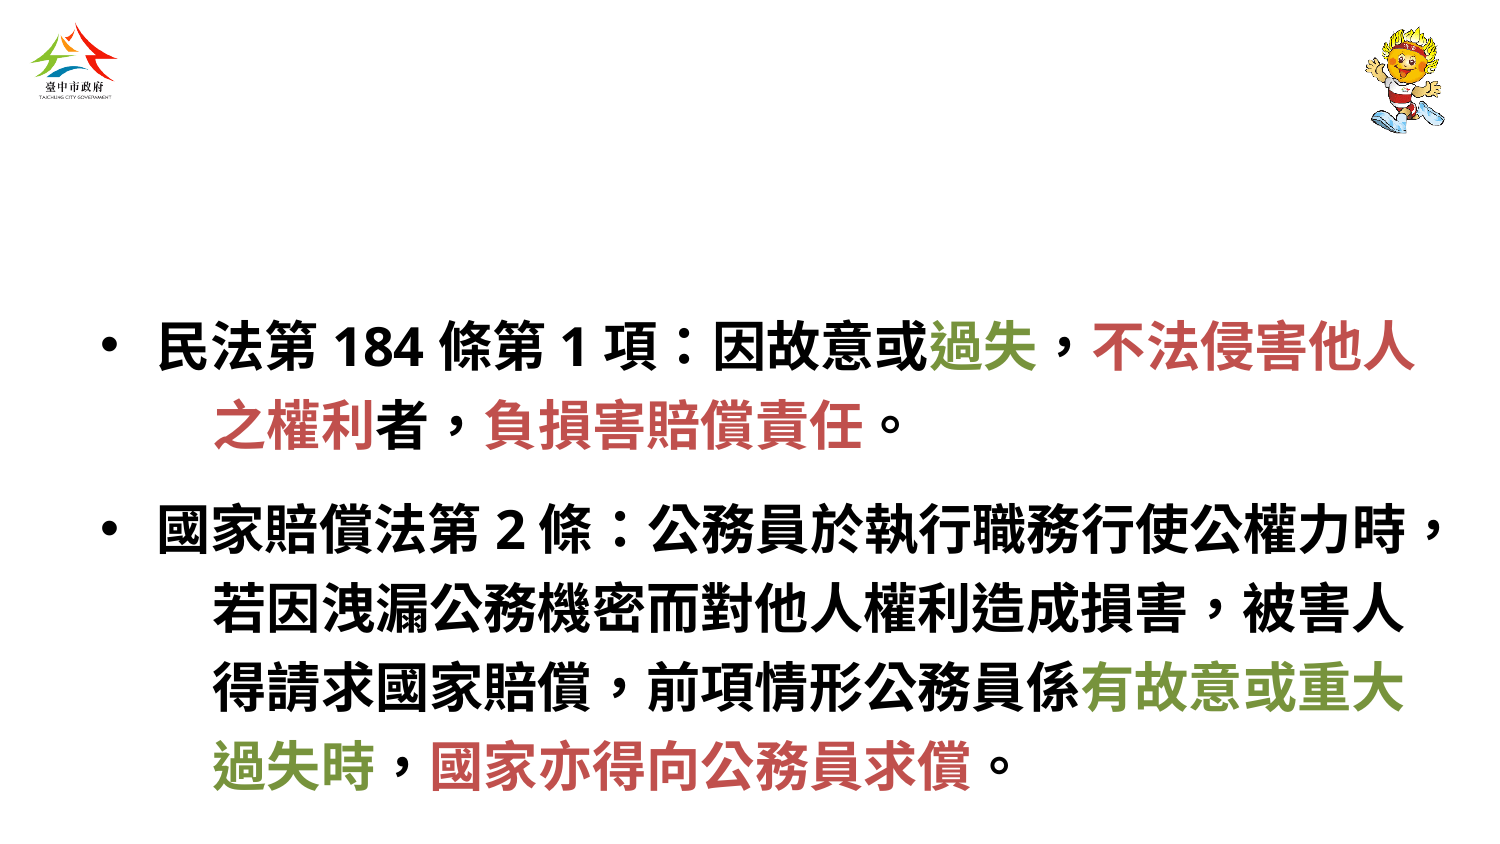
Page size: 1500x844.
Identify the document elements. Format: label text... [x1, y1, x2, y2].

list 民法第184條第1項：因故意或過失，不法侵害他人之權利者，負損害賠償責任。 國家賠償法第2條：公務員於執行職務行使公權力時，若因洩漏公務機密而對他人權利造成損害，被害人得請求國家賠償，前項情形公務員係有故意或重大過失時，國家亦得向公務員求償。 [85, 290, 1436, 812]
title 洩密之民事責任 [75, 45, 1426, 186]
